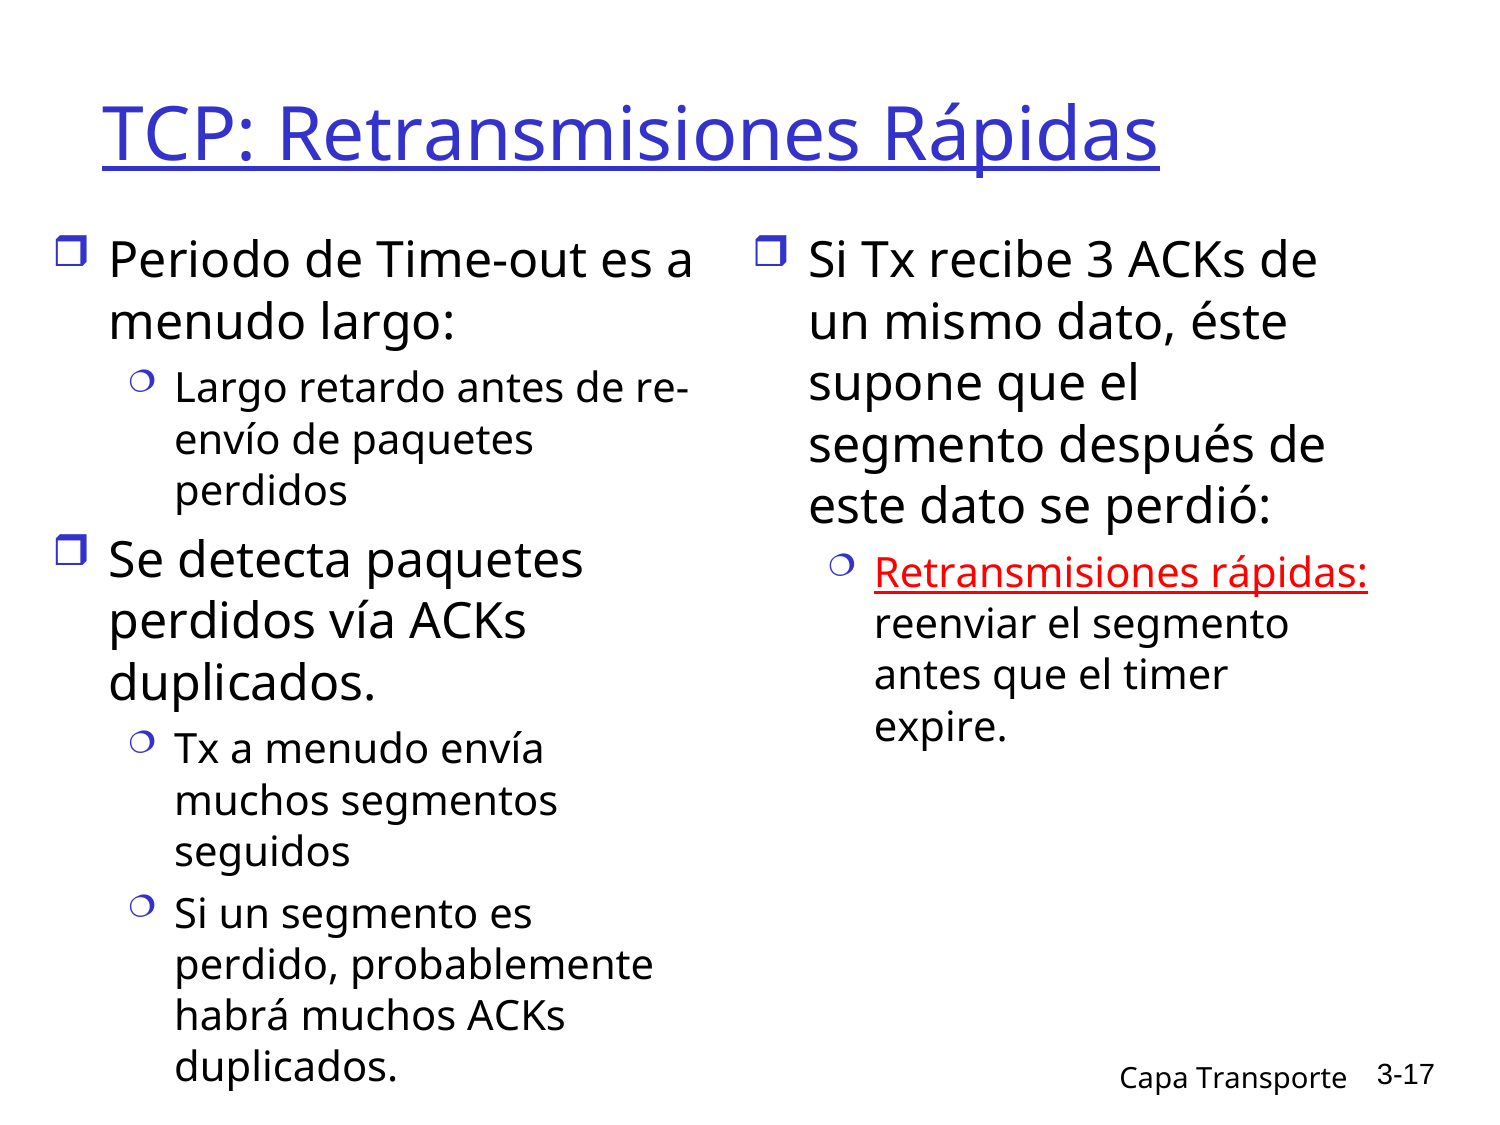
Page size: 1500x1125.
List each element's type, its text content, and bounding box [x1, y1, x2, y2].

list Periodo de Time-out es a menudo largo: Largo retardo antes de re-envío de paquetes perdidos Se detecta paquetes perdidos vía ACKs duplicados. Tx a menudo envía muchos segmentos seguidos Si un segmento es perdido, probablemente habrá muchos ACKs duplicados. [37, 221, 713, 1038]
list Si Tx recibe 3 ACKs de un mismo dato, éste supone que el segmento después de este dato se perdió: Retransmisiones rápidas: reenviar el segmento antes que el timer expire. [737, 221, 1388, 984]
title TCP: Retransmisiones Rápidas [87, 37, 1363, 225]
